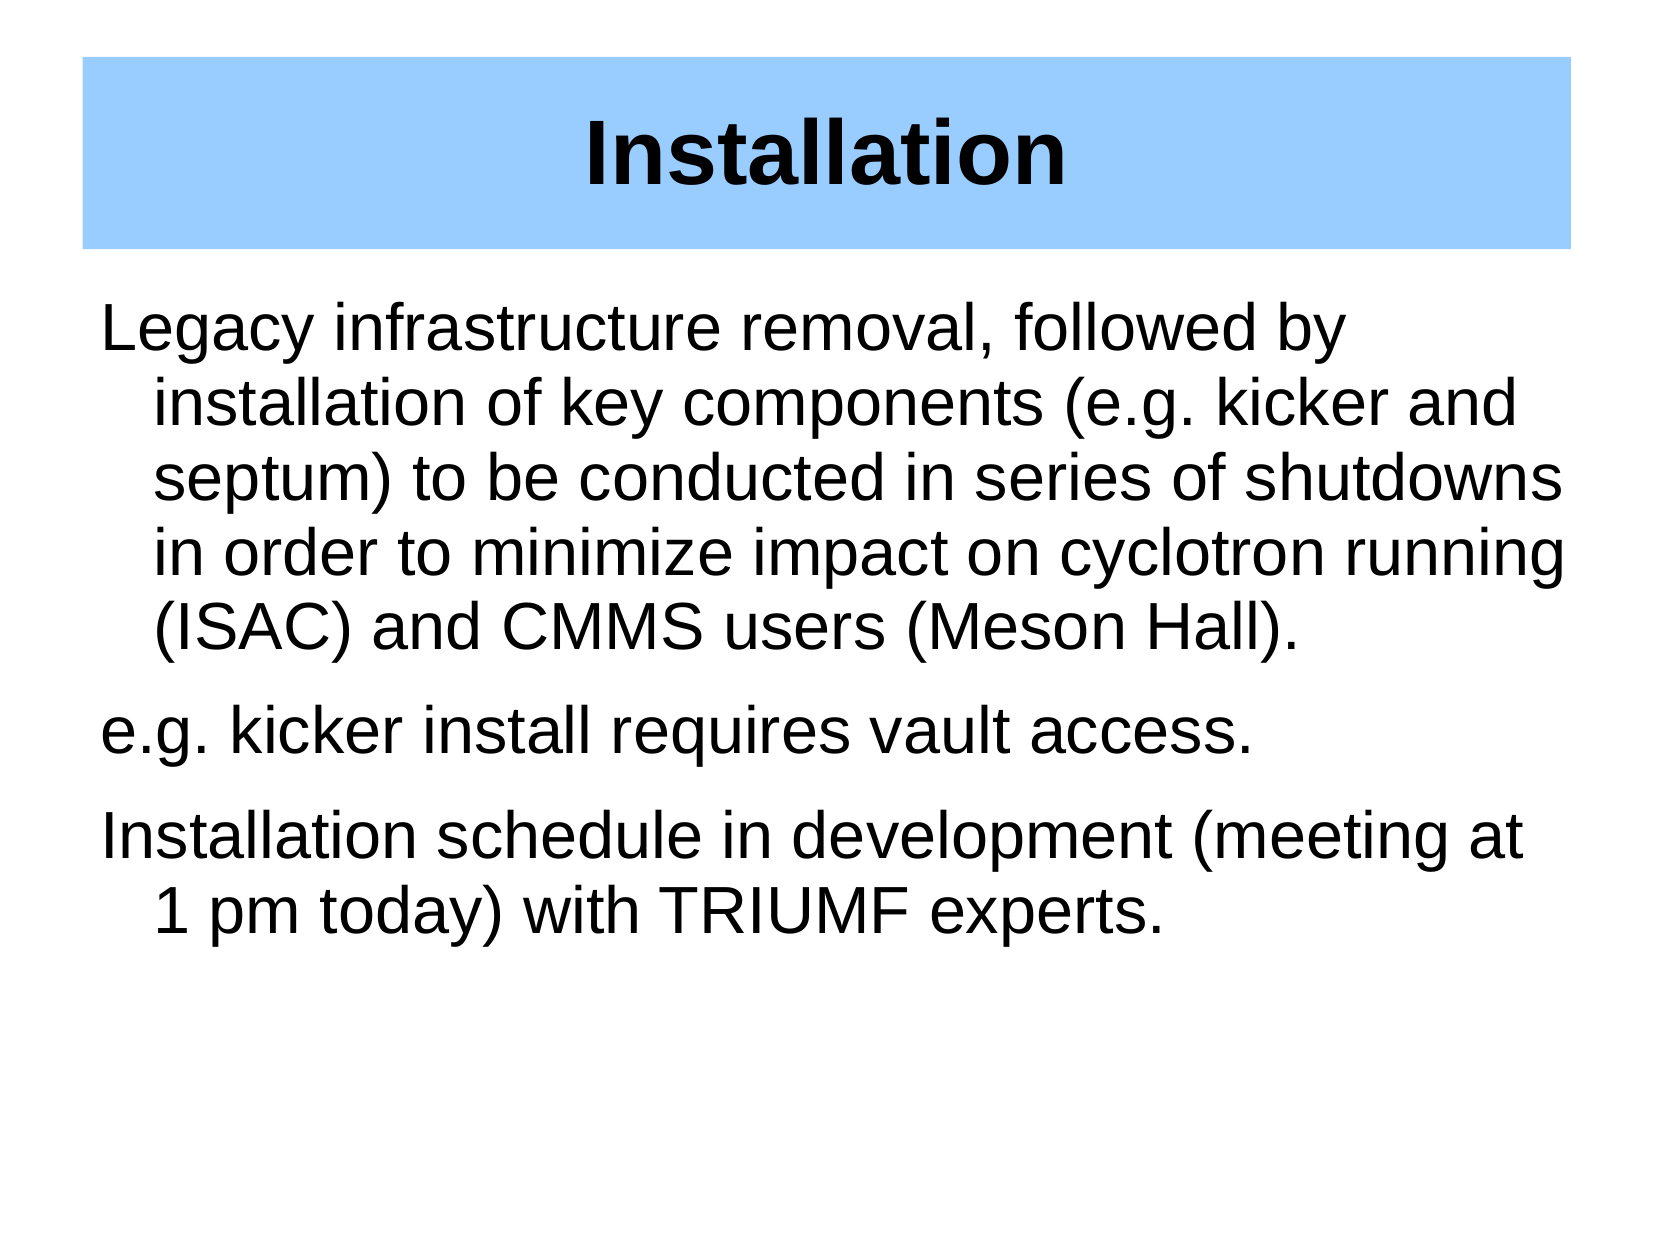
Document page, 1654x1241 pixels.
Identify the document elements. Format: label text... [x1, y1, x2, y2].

title Installation [82, 56, 1571, 250]
list Legacy infrastructure removal, followed by installation of key components (e.g. kicker and septum) to be conducted in series of shutdowns in order to minimize impact on cyclotron running (ISAC) and CMMS users (Meson Hall). e.g. kicker install requires vault access. Installation schedule in development (meeting at 1 pm today) with TRIUMF experts. [82, 290, 1571, 1094]
